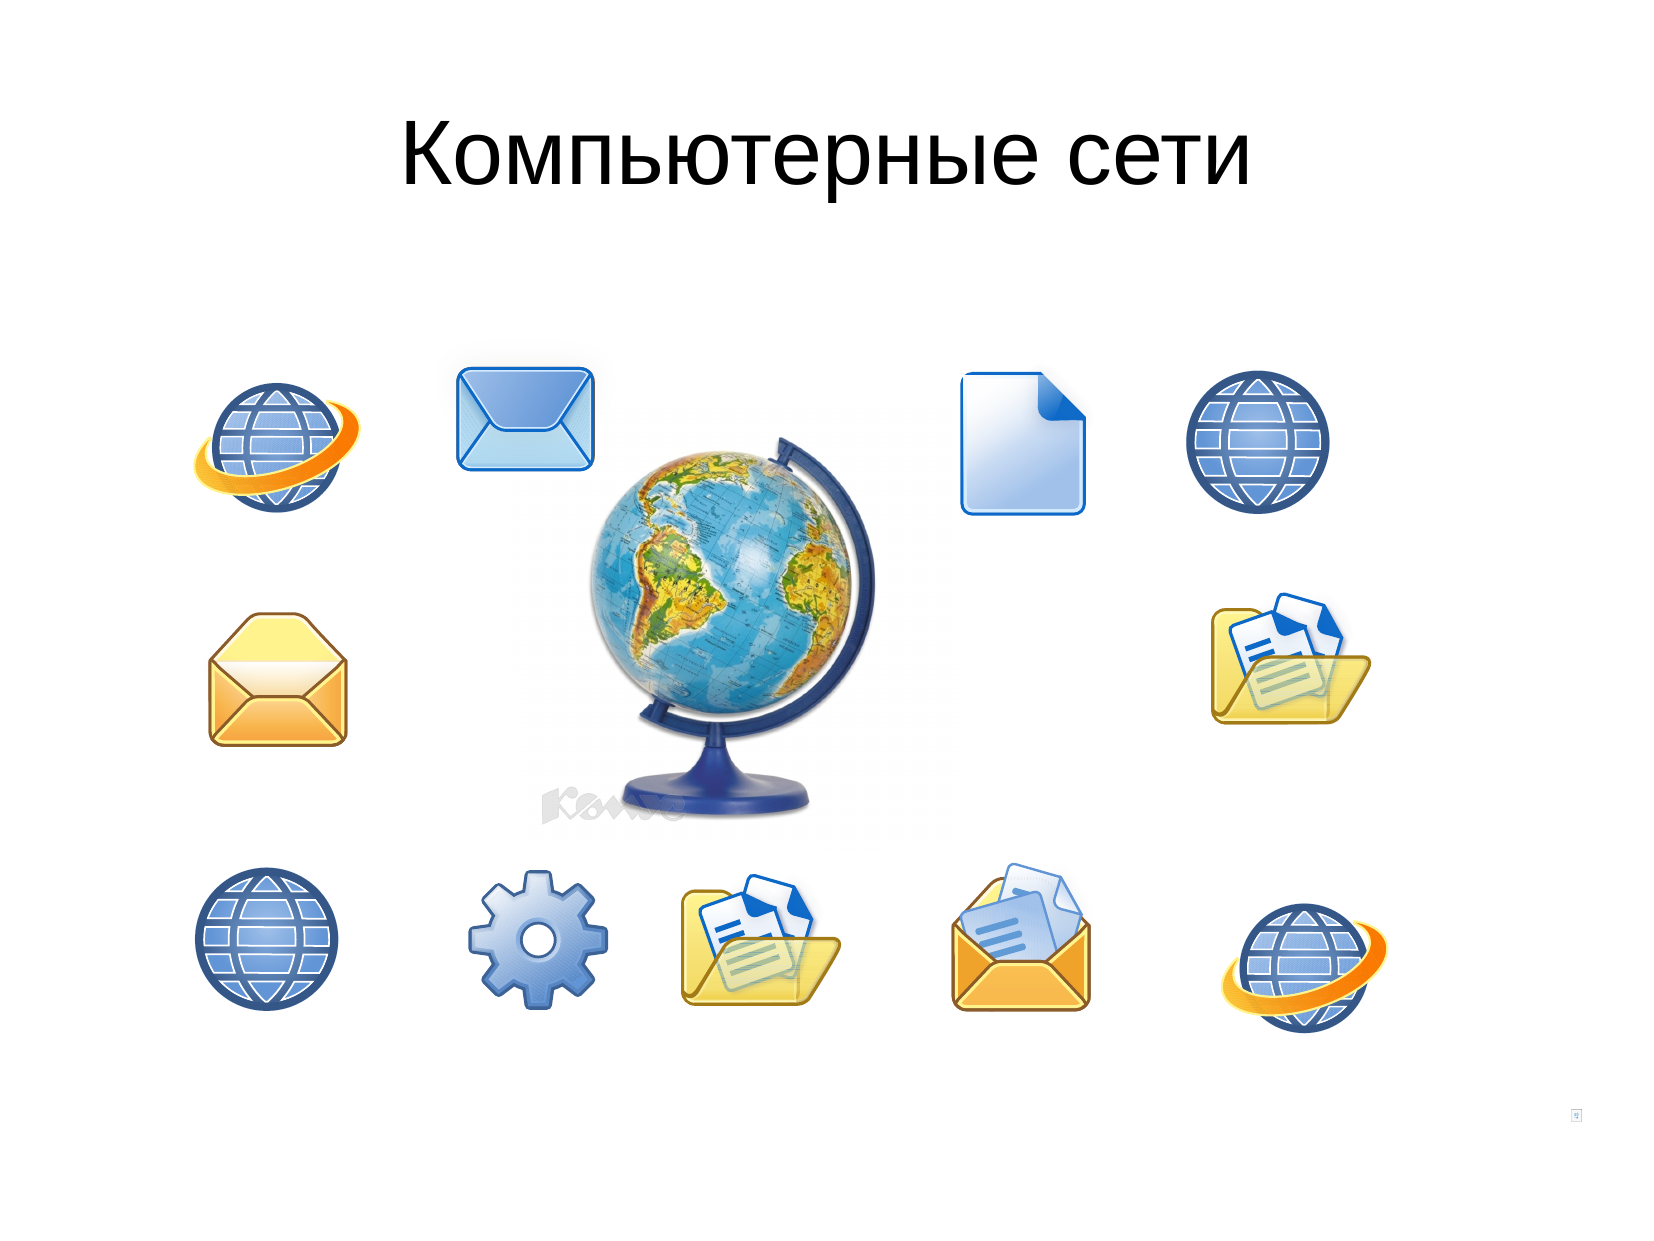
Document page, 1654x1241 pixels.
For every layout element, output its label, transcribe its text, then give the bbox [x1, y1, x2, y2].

picture [448, 850, 627, 1029]
picture [188, 353, 367, 532]
picture [437, 330, 1110, 1029]
picture [1215, 874, 1394, 1053]
picture [1203, 570, 1380, 748]
picture [189, 591, 367, 768]
picture [177, 850, 356, 1029]
picture [1168, 353, 1347, 532]
title Компьютерные сети [82, 49, 1571, 257]
picture [673, 852, 850, 1029]
text_box [1570, 1108, 1583, 1123]
